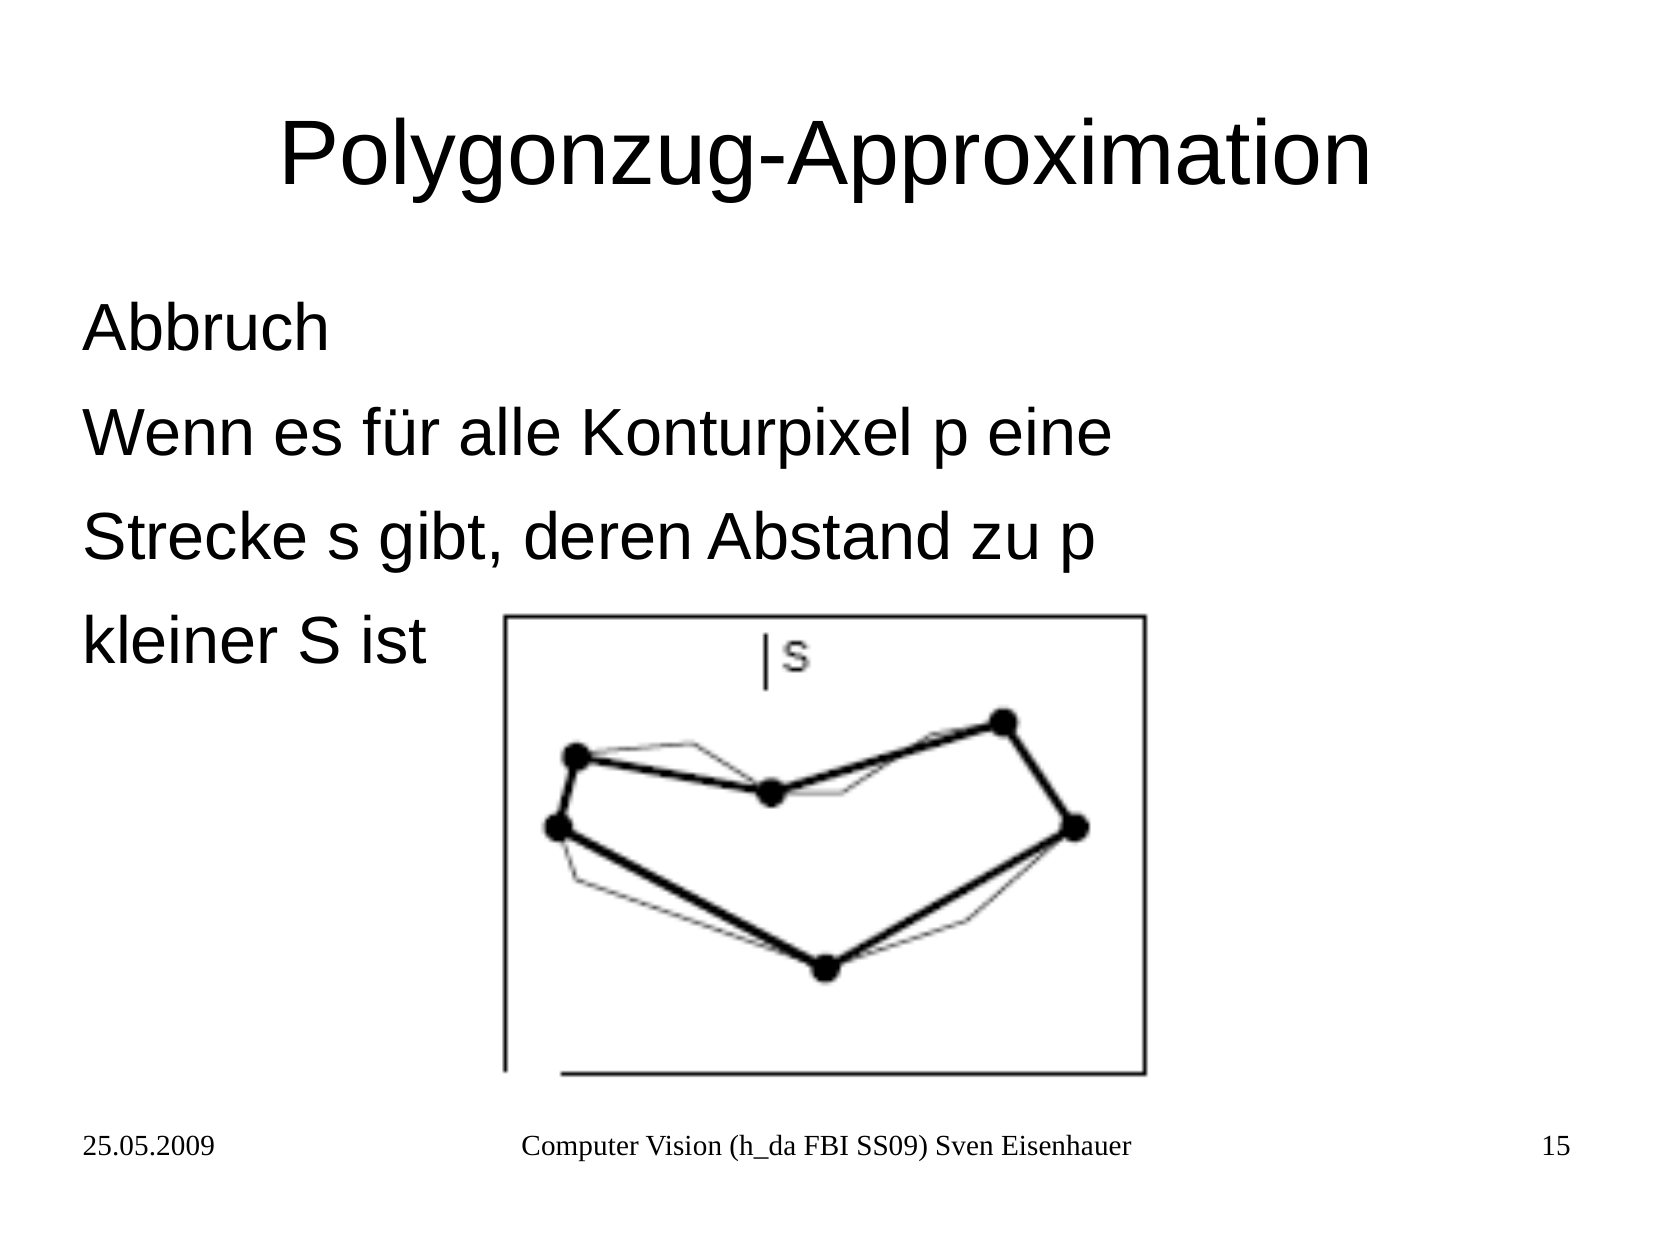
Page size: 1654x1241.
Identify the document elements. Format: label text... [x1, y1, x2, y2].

list Abbruch Wenn es für alle Konturpixel p eine Strecke s gibt, deren Abstand zu p kleiner S ist [82, 290, 1571, 1094]
picture [501, 601, 1152, 1081]
title Polygonzug-Approximation [82, 56, 1571, 250]
